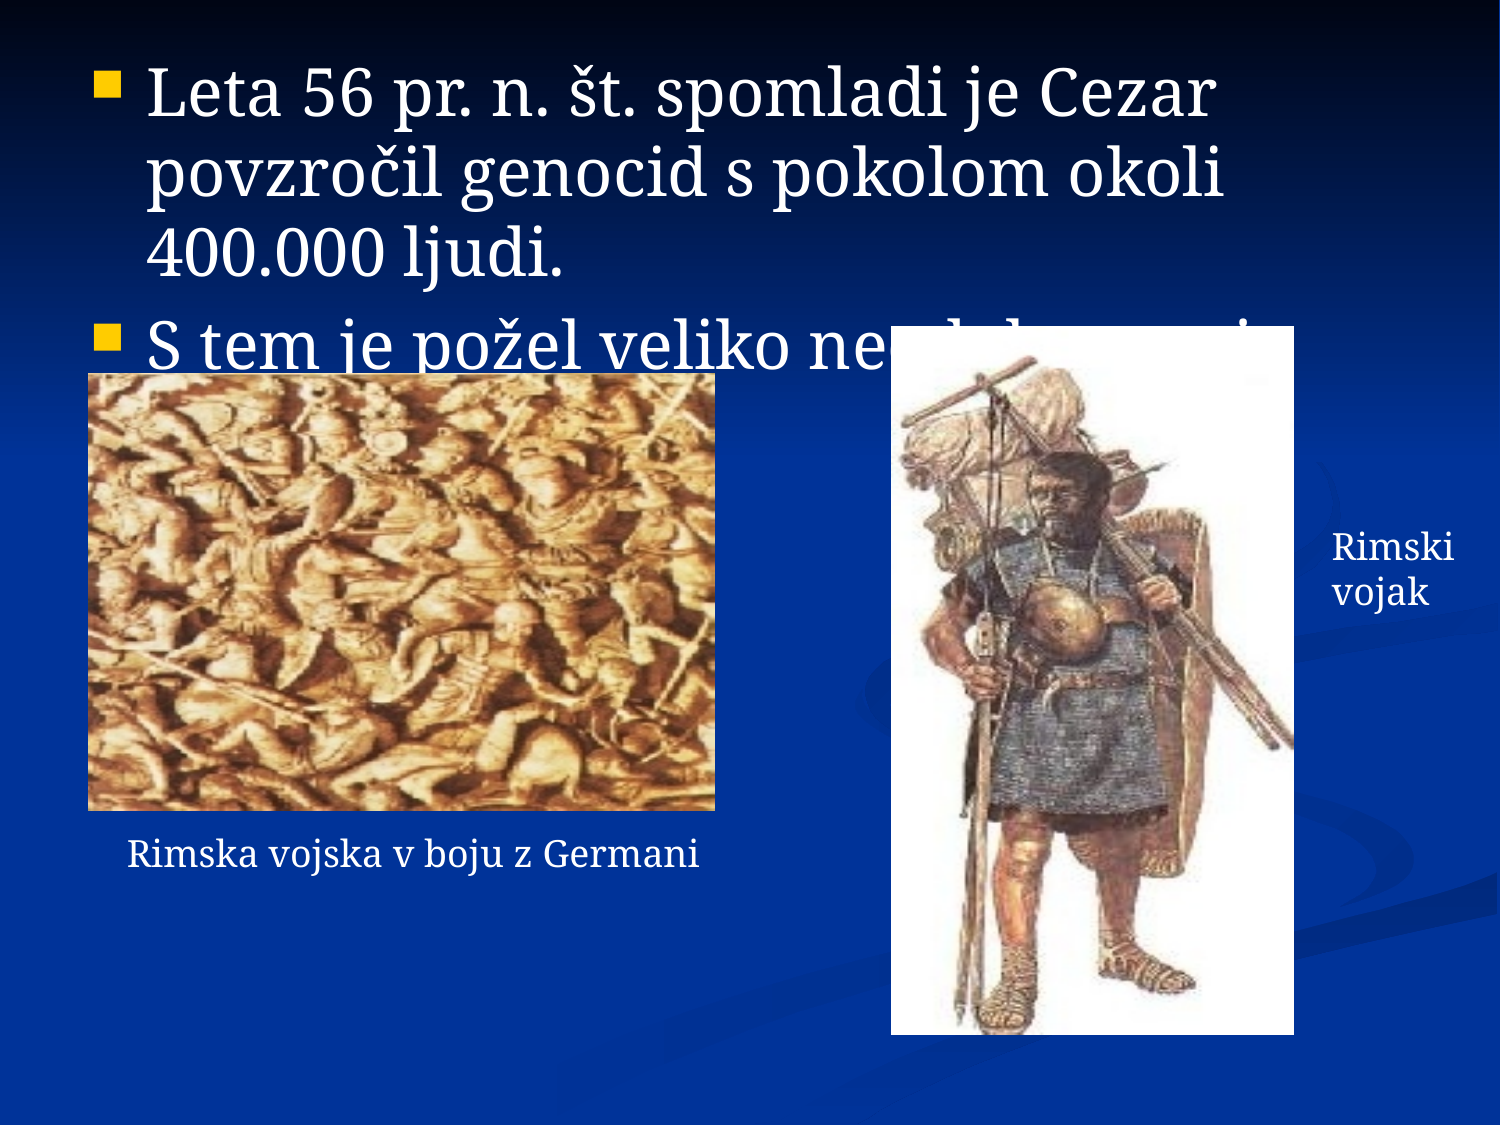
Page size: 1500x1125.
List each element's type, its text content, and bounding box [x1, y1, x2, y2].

text_box Rimska vojska v boju z Germani [112, 822, 727, 883]
picture [891, 326, 1294, 1035]
picture [88, 373, 715, 811]
list Leta 56 pr. n. št. spomladi je Cezar povzročil genocid s pokolom okoli 400.000 ljudi. S tem je požel veliko neodobravanje [75, 42, 1425, 1005]
text_box Rimski vojak [1316, 515, 1500, 621]
